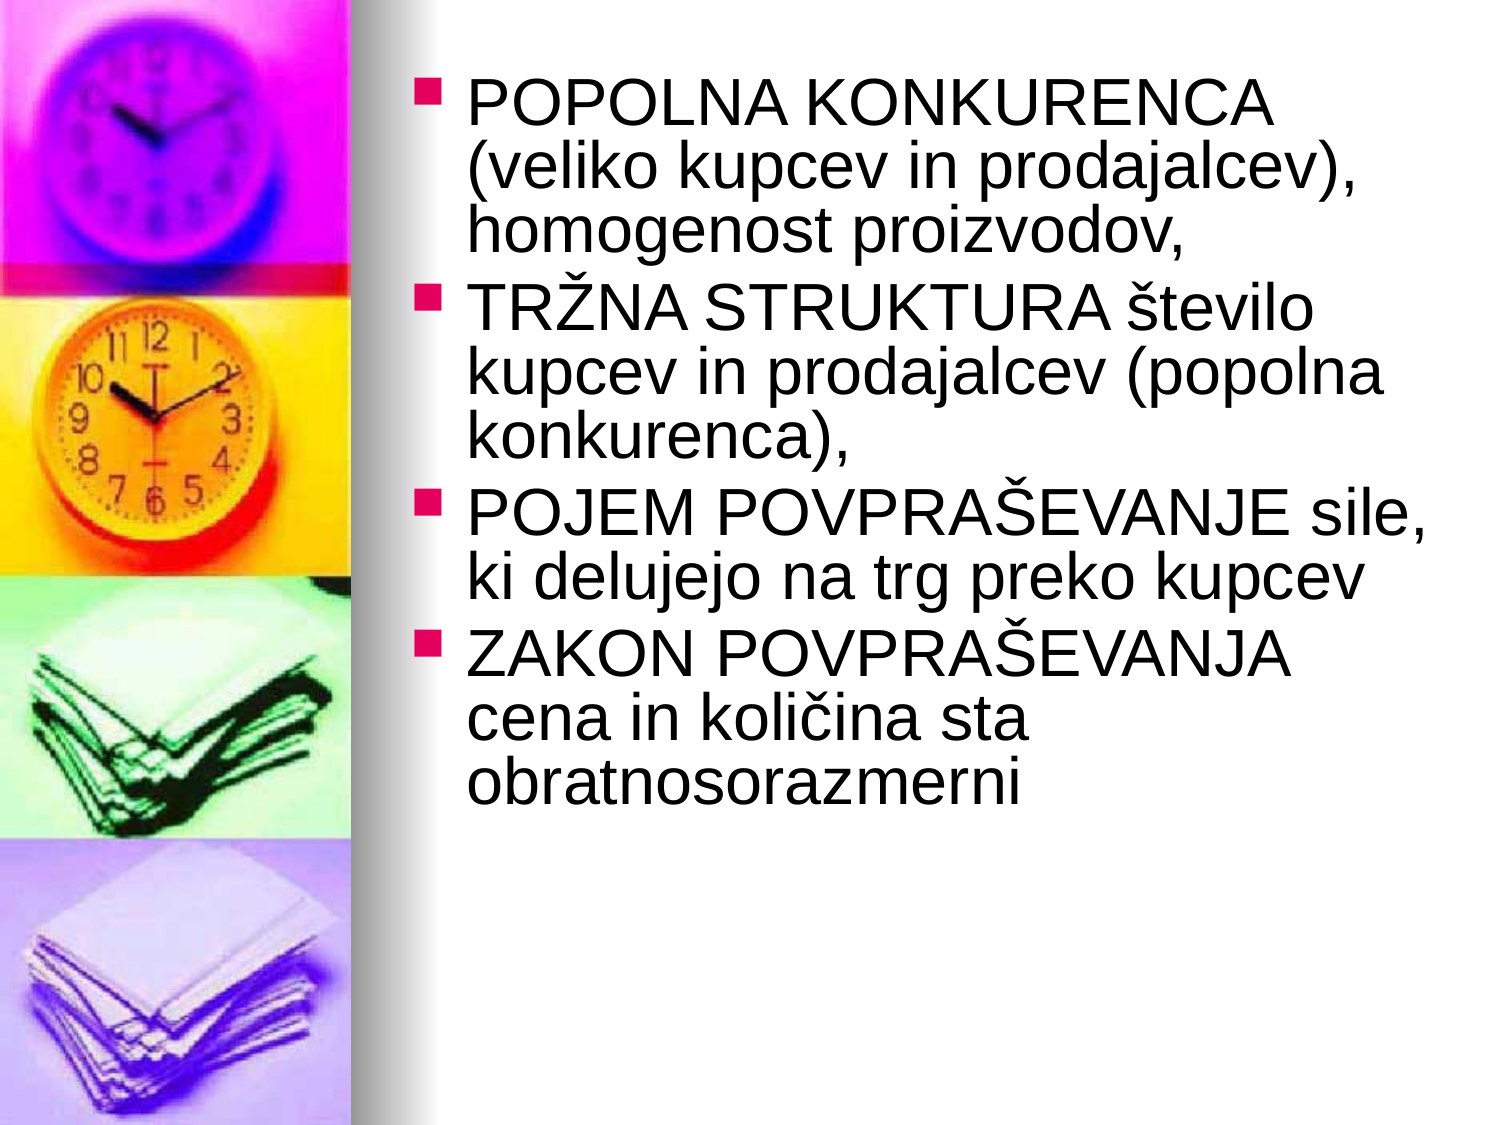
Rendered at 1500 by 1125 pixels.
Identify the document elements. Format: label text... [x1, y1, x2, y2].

list POPOLNA KONKURENCA (veliko kupcev in prodajalcev), homogenost proizvodov, TRŽNA STRUKTURA število kupcev in prodajalcev (popolna konkurenca), POJEM POVPRAŠEVANJE sile, ki delujejo na trg preko kupcev ZAKON POVPRAŠEVANJA cena in količina sta obratnosorazmerni [395, 66, 1446, 1059]
picture [0, 0, 351, 1125]
